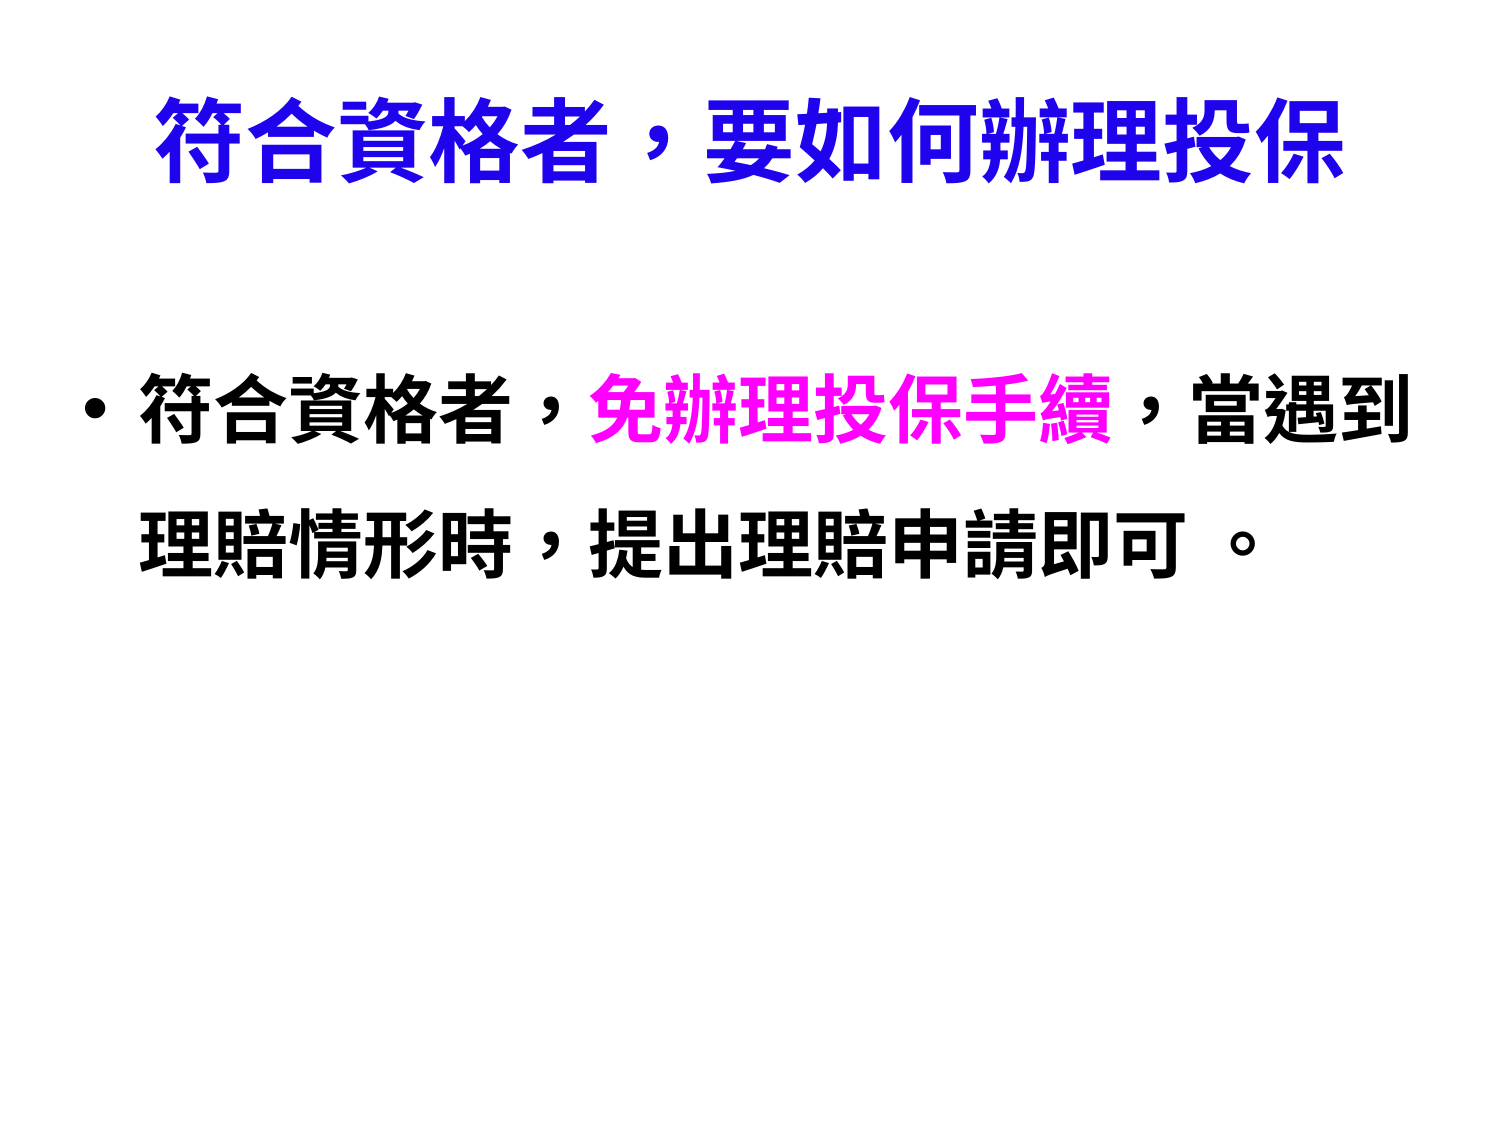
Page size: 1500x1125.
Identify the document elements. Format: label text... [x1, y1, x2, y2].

title 符合資格者，要如何辦理投保 [75, 45, 1426, 233]
list 符合資格者，免辦理投保手續，當遇到理賠情形時，提出理賠申請即可 。 [75, 302, 1426, 634]
